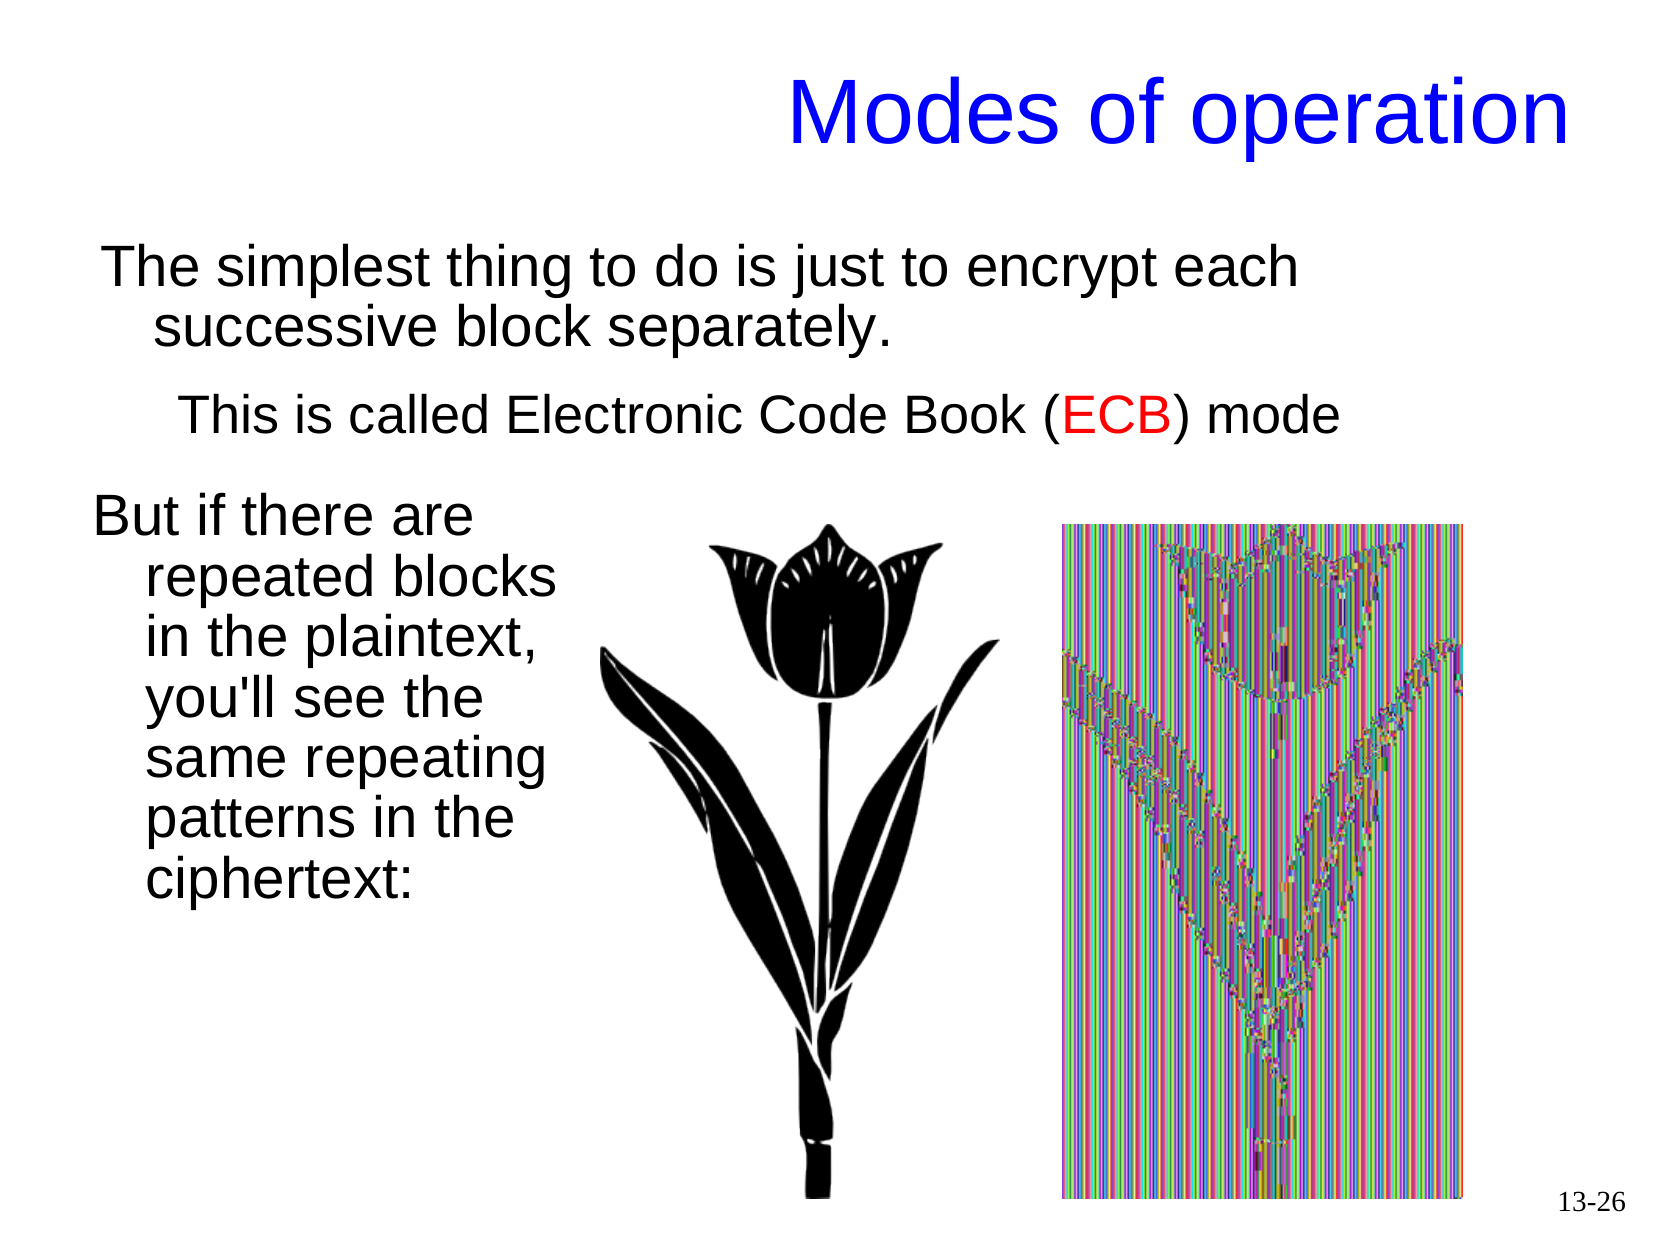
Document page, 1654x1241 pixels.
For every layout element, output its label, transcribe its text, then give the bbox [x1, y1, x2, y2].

title Modes of operation [84, 18, 1573, 211]
picture [600, 524, 1000, 1199]
picture [1062, 524, 1463, 1199]
list The simplest thing to do is just to encrypt each successive block separately. This is called Electronic Code Book (ECB) mode [82, 237, 1571, 488]
list But if there are repeated blocks in the plaintext, you'll see the same repeating patterns in the ciphertext: [75, 487, 563, 1201]
